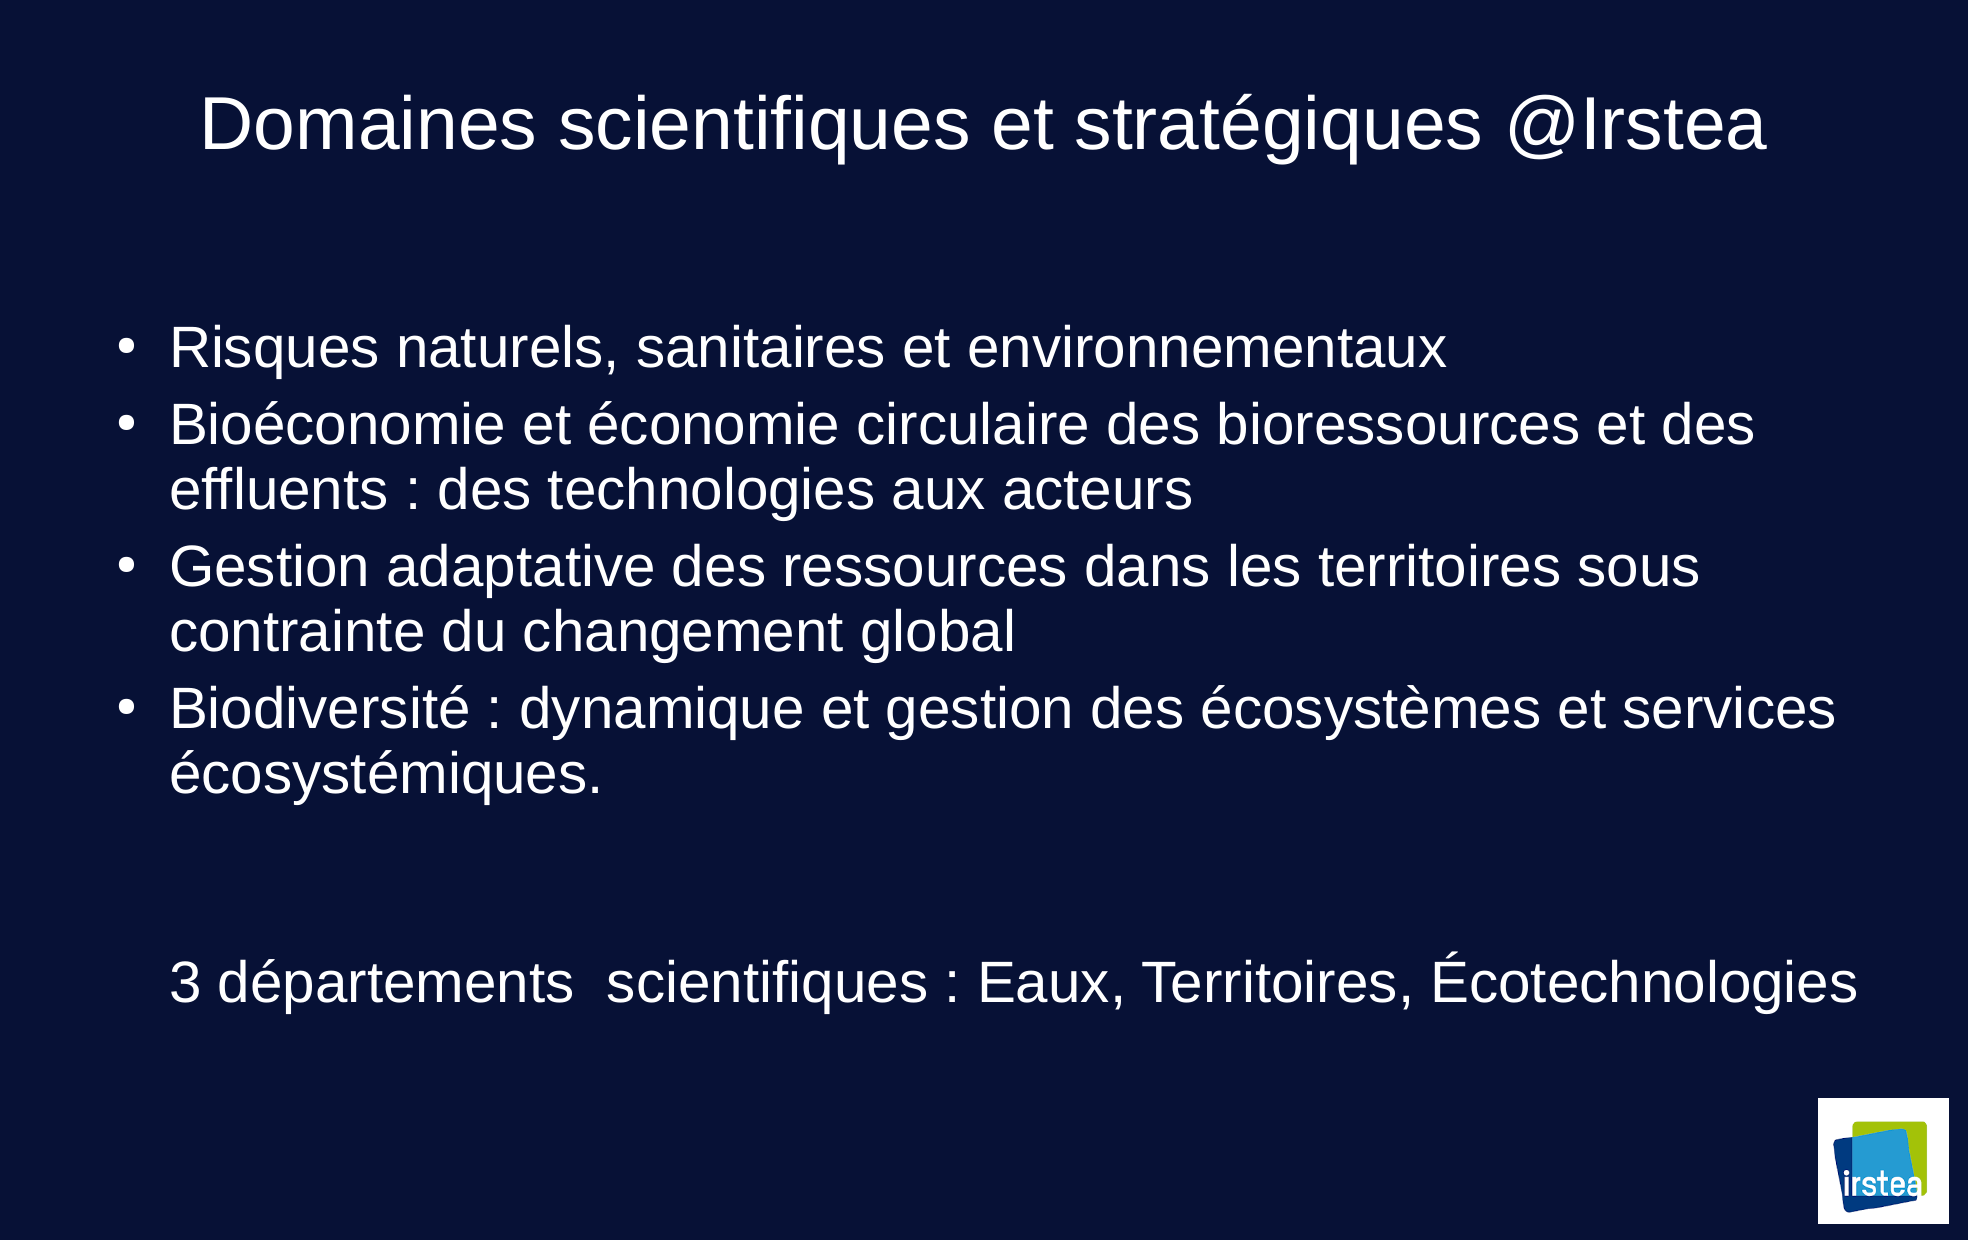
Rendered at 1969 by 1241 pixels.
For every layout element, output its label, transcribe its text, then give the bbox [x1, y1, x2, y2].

title Domaines scientifiques et stratégiques @Irstea [98, 25, 1870, 222]
list Risques naturels, sanitaires et environnementaux Bioéconomie et économie circulaire des bioressources et des effluents : des technologies aux acteurs Gestion adaptative des ressources dans les territoires sous contrainte du changement global Biodiversité : dynamique et gestion des écosystèmes et services écosystémiques. 3 départements scientifiques : Eaux, Territoires, Écotechnologies [98, 315, 1902, 1205]
picture [1818, 1098, 1949, 1224]
